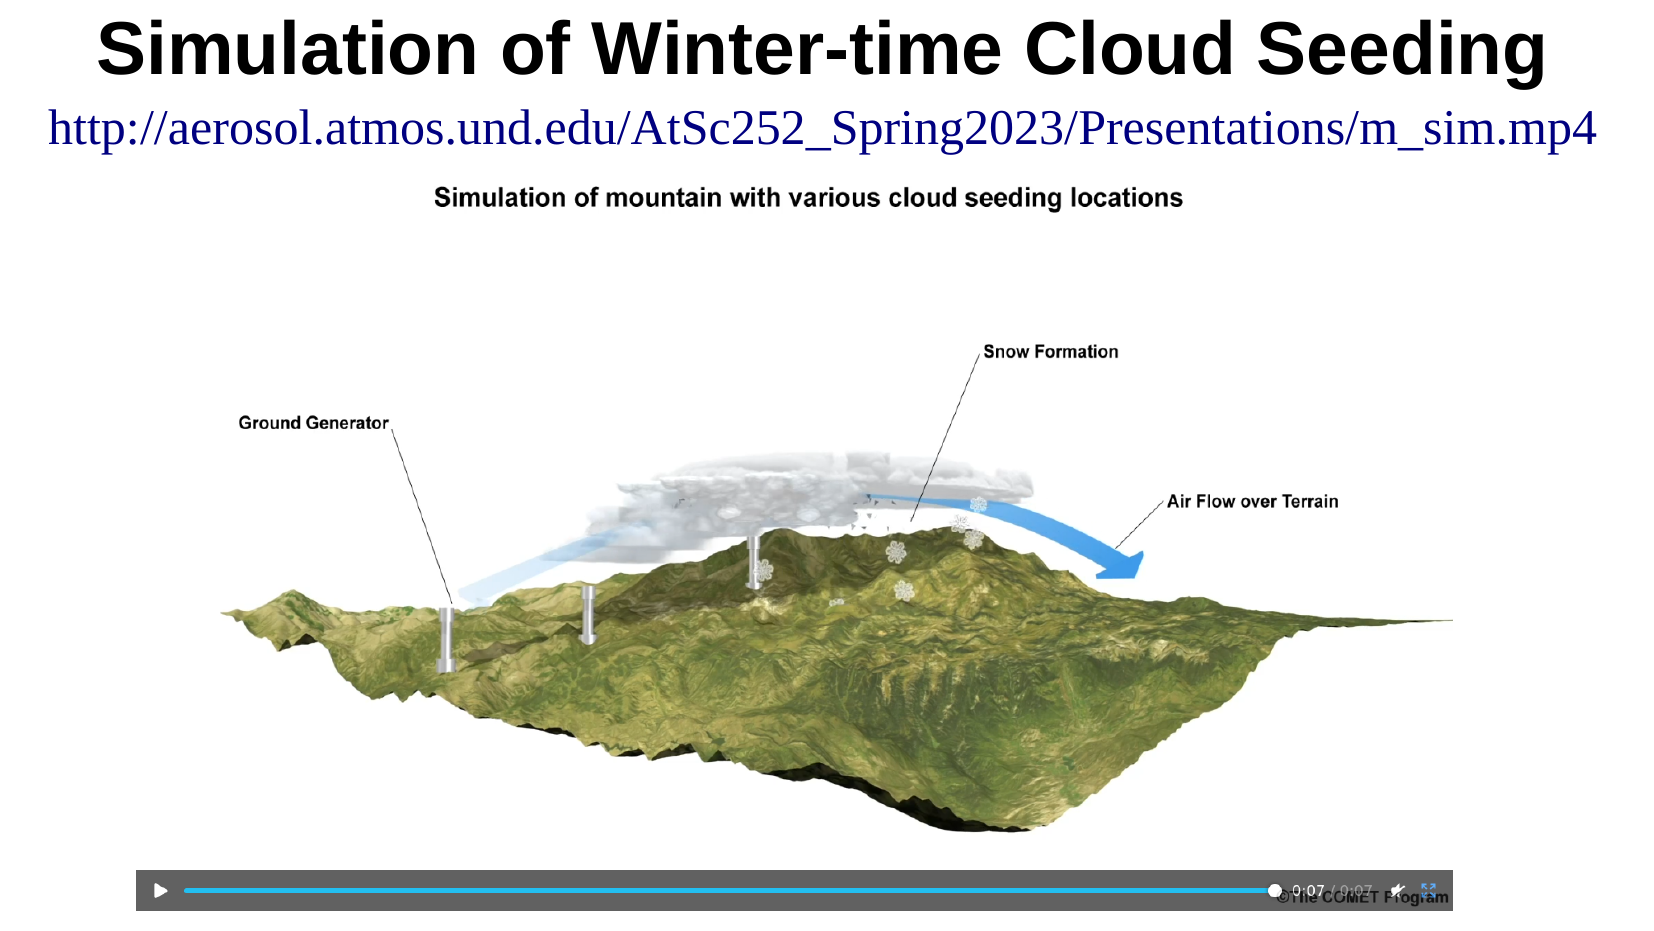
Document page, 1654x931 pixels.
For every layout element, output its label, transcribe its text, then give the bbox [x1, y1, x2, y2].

text_box http://aerosol.atmos.und.edu/AtSc252_Spring2023/Presentations/m_sim.mp4 [33, 93, 1613, 169]
title Simulation of Winter-time Cloud Seeding [0, 0, 1651, 95]
picture [136, 171, 1453, 911]
